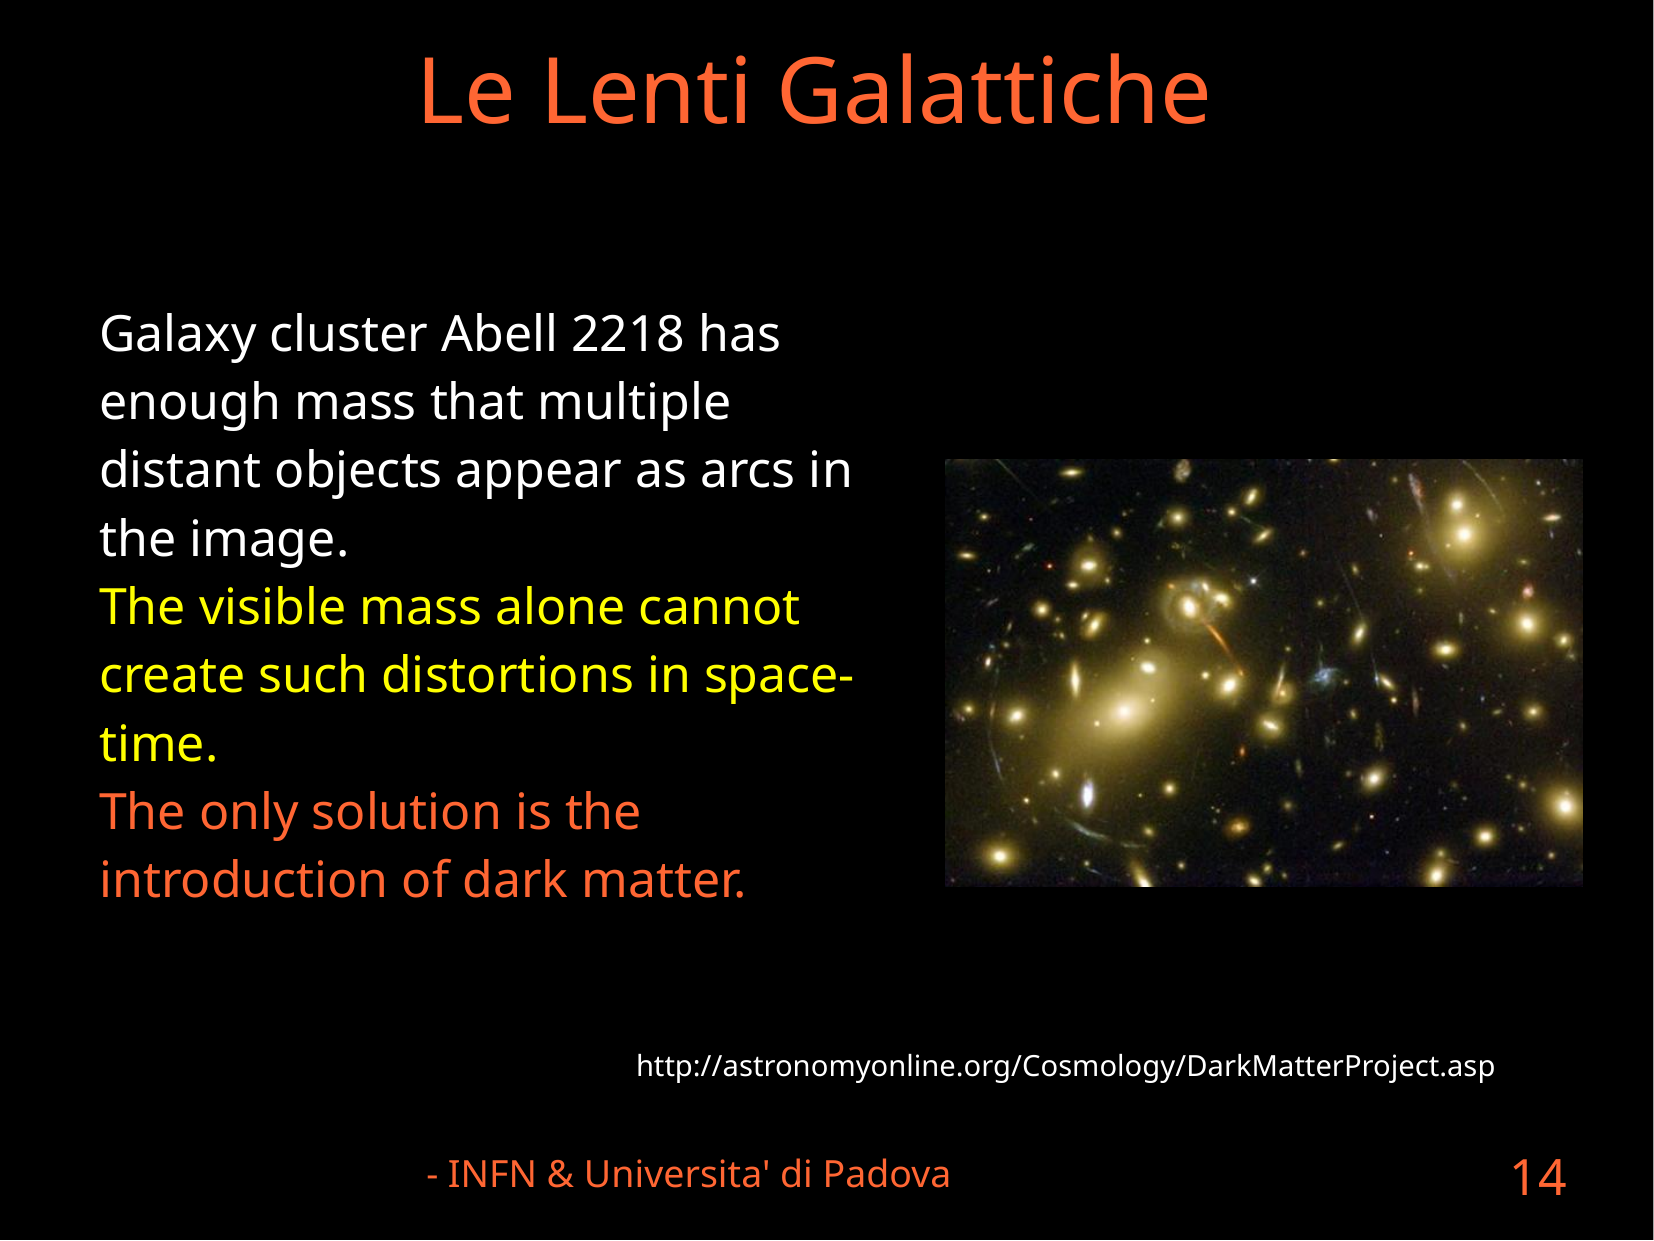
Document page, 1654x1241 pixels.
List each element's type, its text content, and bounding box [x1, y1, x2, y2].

text_box http://astronomyonline.org/Cosmology/DarkMatterProject.asp [621, 1037, 1559, 1088]
title Le Lenti Galattiche [82, 19, 1571, 157]
picture [945, 459, 1583, 887]
text_box Galaxy cluster Abell 2218 has enough mass that multiple distant objects appear as arcs in the image. The visible mass alone cannot create such distortions in space-time. The only solution is the introduction of dark matter. [84, 290, 898, 1001]
